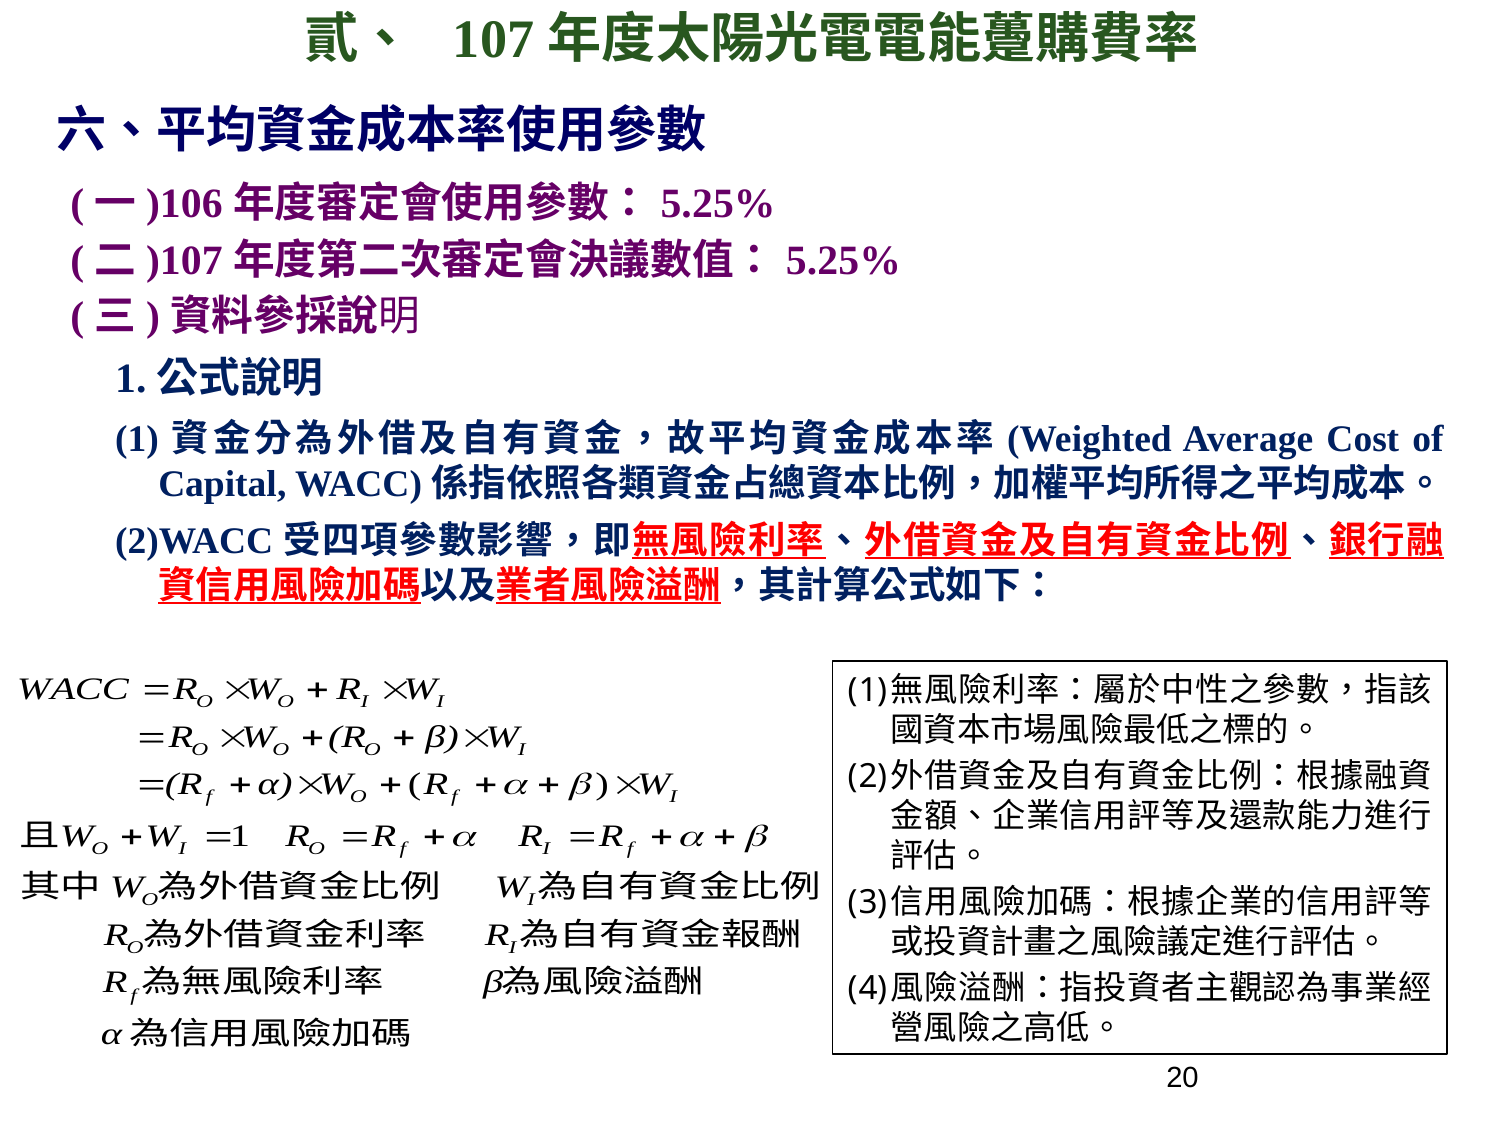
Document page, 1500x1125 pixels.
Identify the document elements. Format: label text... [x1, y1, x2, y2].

text_box 六、平均資金成本率使用參數 (一)106年度審定會使用參數：5.25% (二)107年度第二次審定會決議數值：5.25% (三)資料參採說明 1.公式說明 (1)資金分為外借及自有資金，故平均資金成本率(Weighted Average Cost of Capital, WACC)係指依照各類資金占總資本比例，加權平均所得之平均成本。 (2)WACC受四項參數影響，即無風險利率、外借資金及自有資金比例、銀行融資信用風險加碼以及業者風險溢酬，其計算公式如下： [41, 90, 1459, 681]
text_box <編號> [1151, 1051, 1500, 1125]
text_box 無風險利率：屬於中性之參數，指該國資本市場風險最低之標的。 外借資金及自有資金比例：根據融資金額、企業信用評等及還款能力進行評估。 信用風險加碼：根據企業的信用評等或投資計畫之風險議定進行評估。 風險溢酬：指投資者主觀認為事業經營風險之高低。 [832, 660, 1447, 1054]
picture [14, 668, 878, 1059]
text_box 貳、 107年度太陽光電電能躉購費率 [78, 0, 1425, 90]
